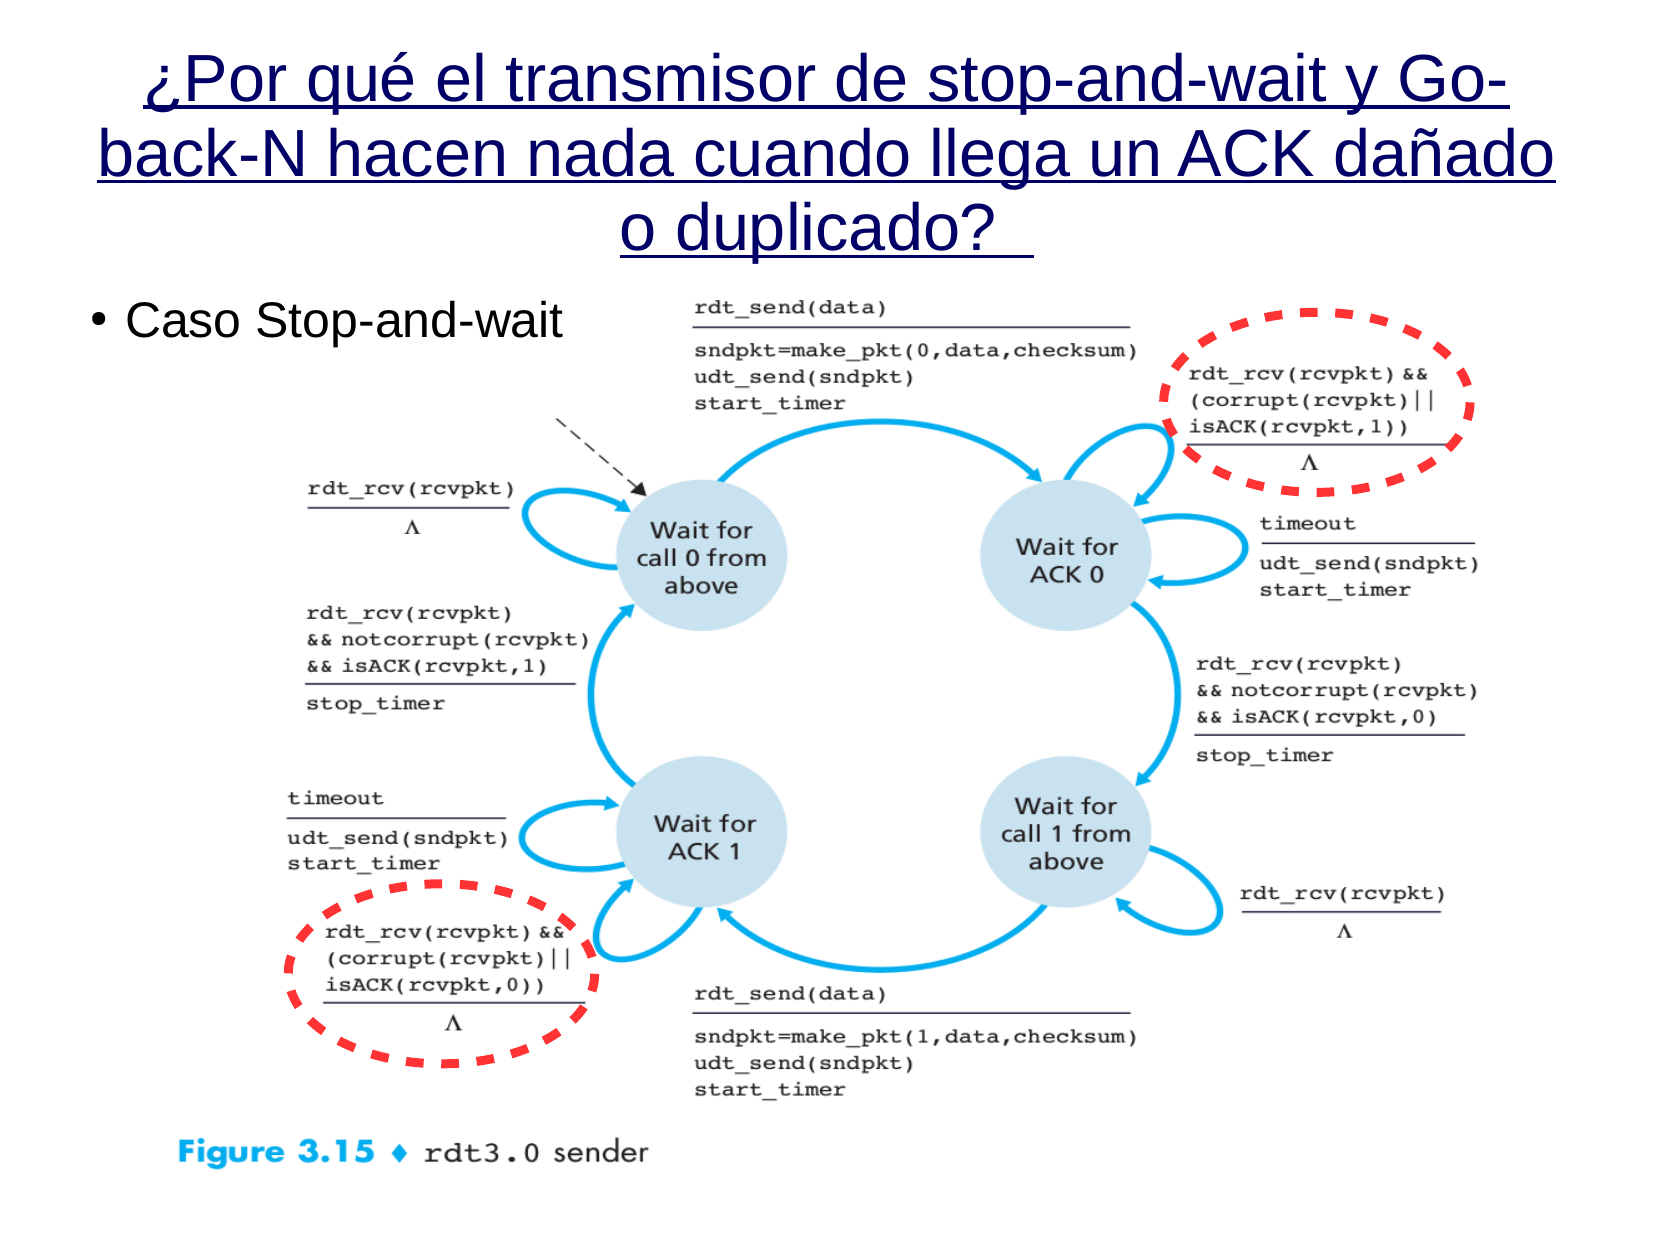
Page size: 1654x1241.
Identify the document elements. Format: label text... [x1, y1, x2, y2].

picture [165, 299, 1499, 1175]
text_box Caso Stop-and-wait [75, 285, 631, 357]
title ¿Por qué el transmisor de stop-and-wait y Go-back-N hacen nada cuando llega un ACK dañado o duplicado? [82, 40, 1571, 266]
